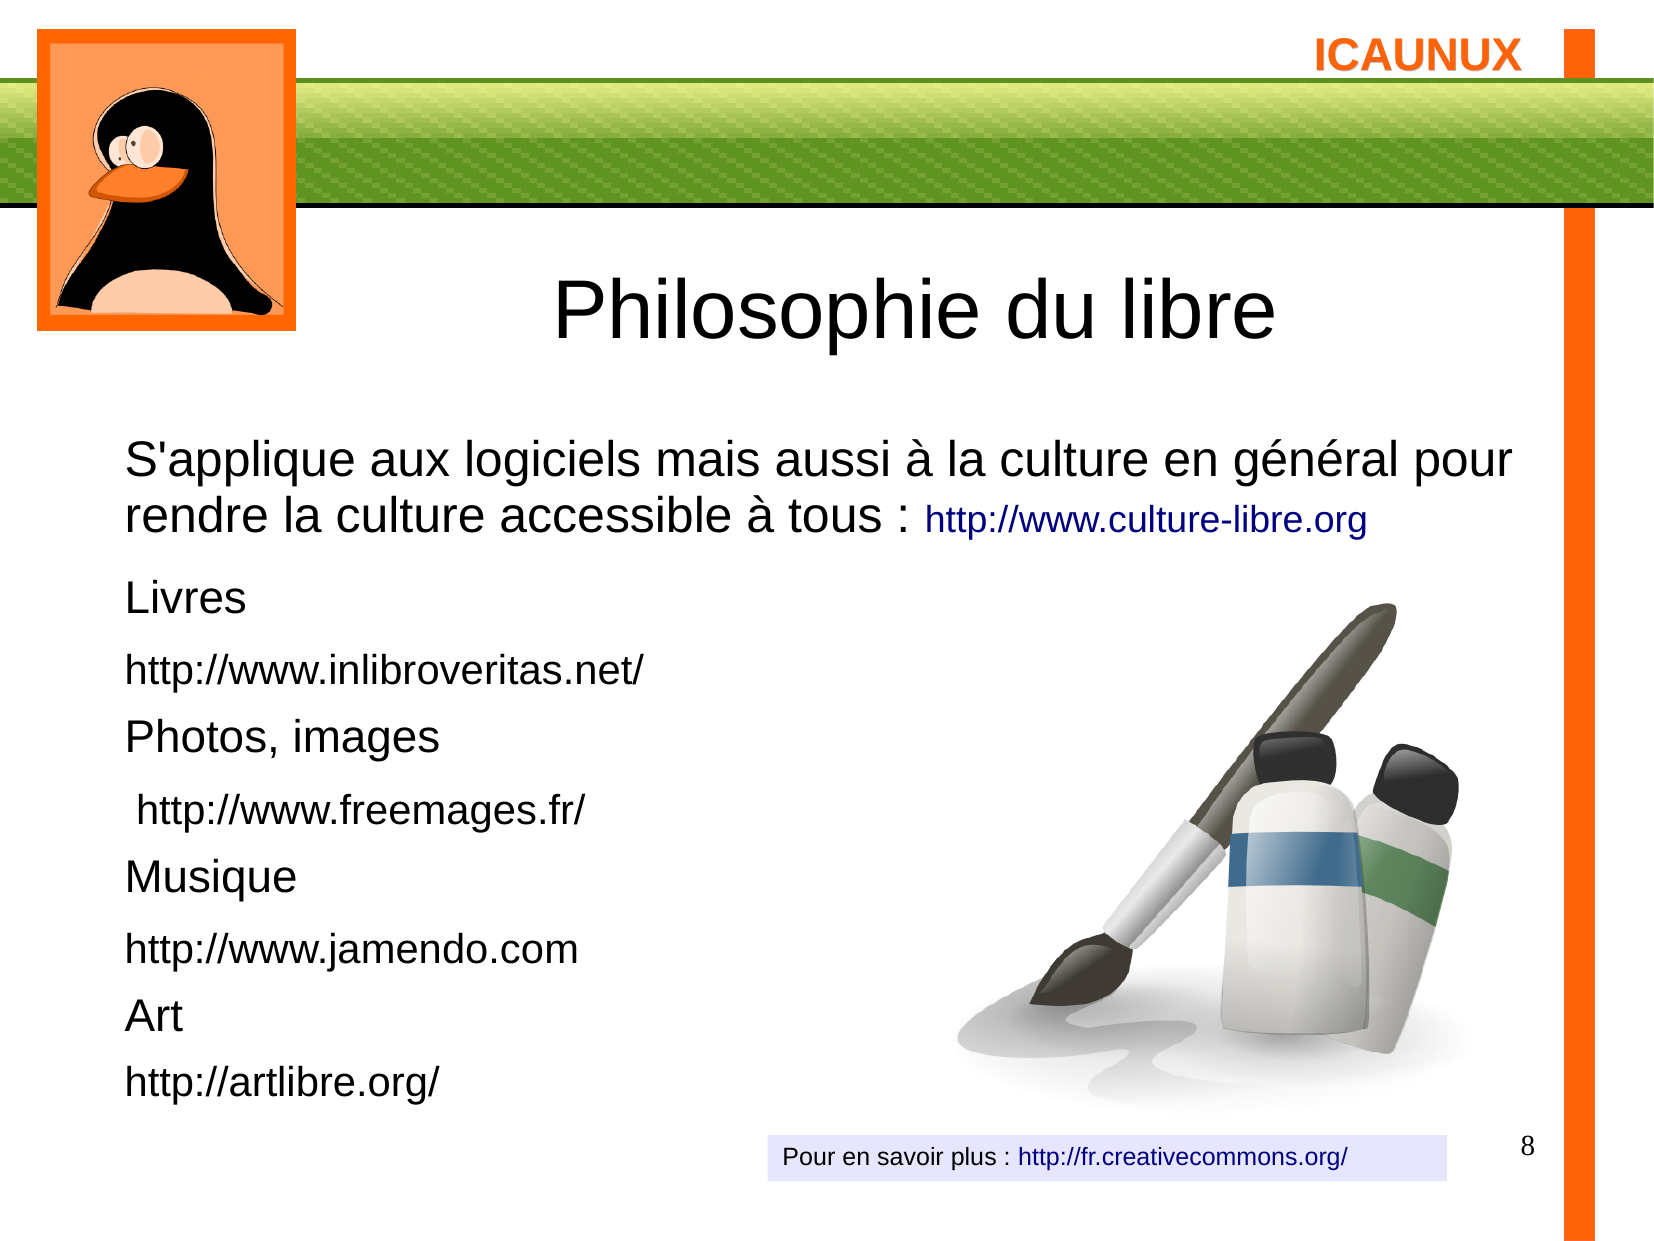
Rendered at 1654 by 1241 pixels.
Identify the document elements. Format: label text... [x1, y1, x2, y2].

picture [944, 590, 1502, 1123]
list S'applique aux logiciels mais aussi à la culture en général pour rendre la culture accessible à tous : http://www.culture-libre.org Livres http://www.inlibroveritas.net/ Photos, images http://www.freemages.fr/ Musique http://www.jamendo.com Art http://artlibre.org/ [124, 431, 1548, 1238]
title Philosophie du libre [324, 235, 1506, 384]
picture [0, 29, 1654, 331]
text_box Pour en savoir plus : http://fr.creativecommons.org/ [767, 1135, 1447, 1182]
